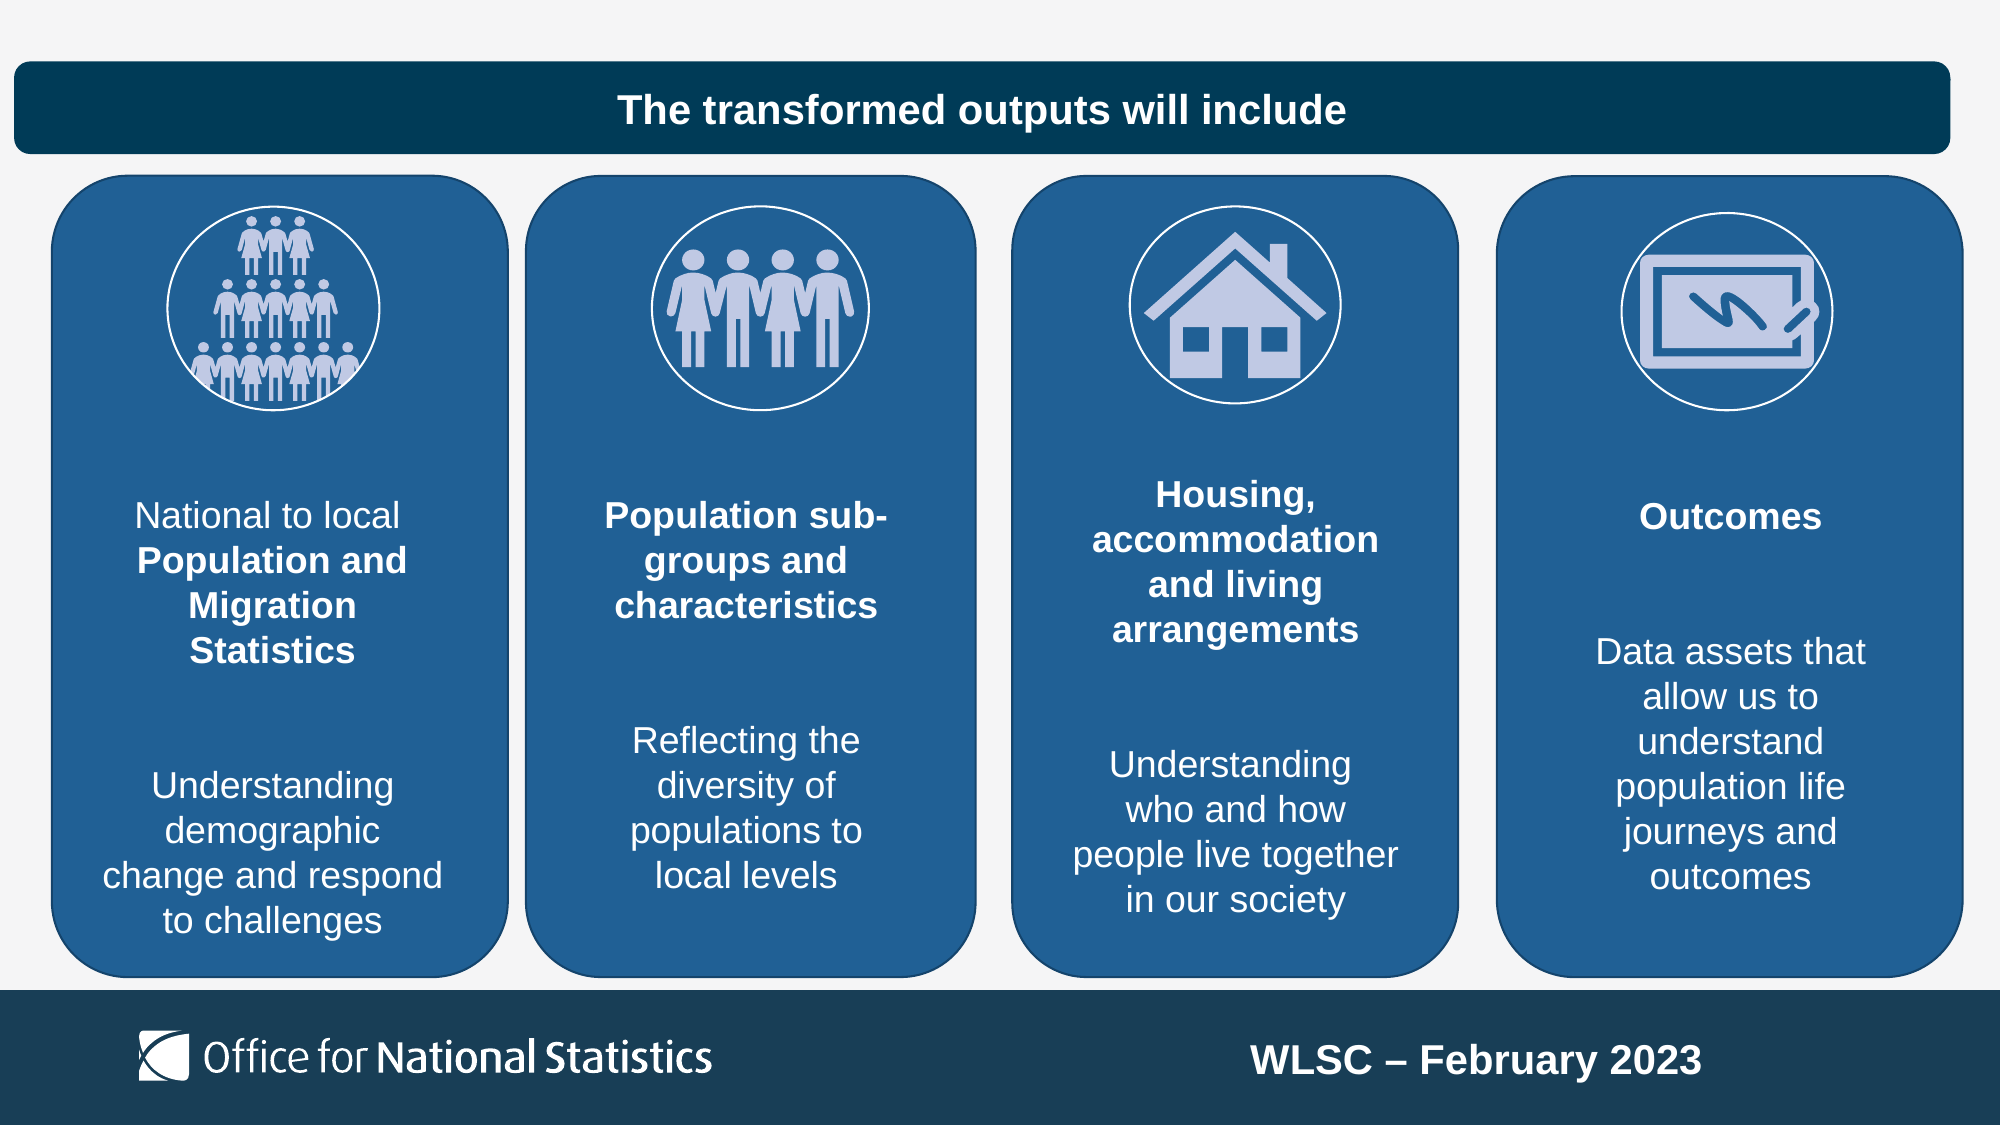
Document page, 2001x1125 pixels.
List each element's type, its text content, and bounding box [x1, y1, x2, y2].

text_box National to local Population and Migration Statistics Understanding demographic change and respond to challenges [86, 483, 460, 954]
text_box The transformed outputs will include [15, 62, 1950, 154]
text_box [1012, 175, 1459, 978]
text_box Housing, accommodation and living arrangements Understanding who and how people live together in our society [1057, 462, 1415, 932]
text_box [51, 175, 508, 978]
text_box WLSC – February 2023 [1235, 1025, 1866, 1086]
text_box [1496, 176, 1963, 978]
text_box Outcomes Data assets that allow us to understand population life journeys and outcomes [1571, 484, 1890, 909]
text_box [525, 175, 976, 978]
text_box Population sub-groups and characteristics Reflecting the diversity of populations to local levels [589, 483, 914, 908]
